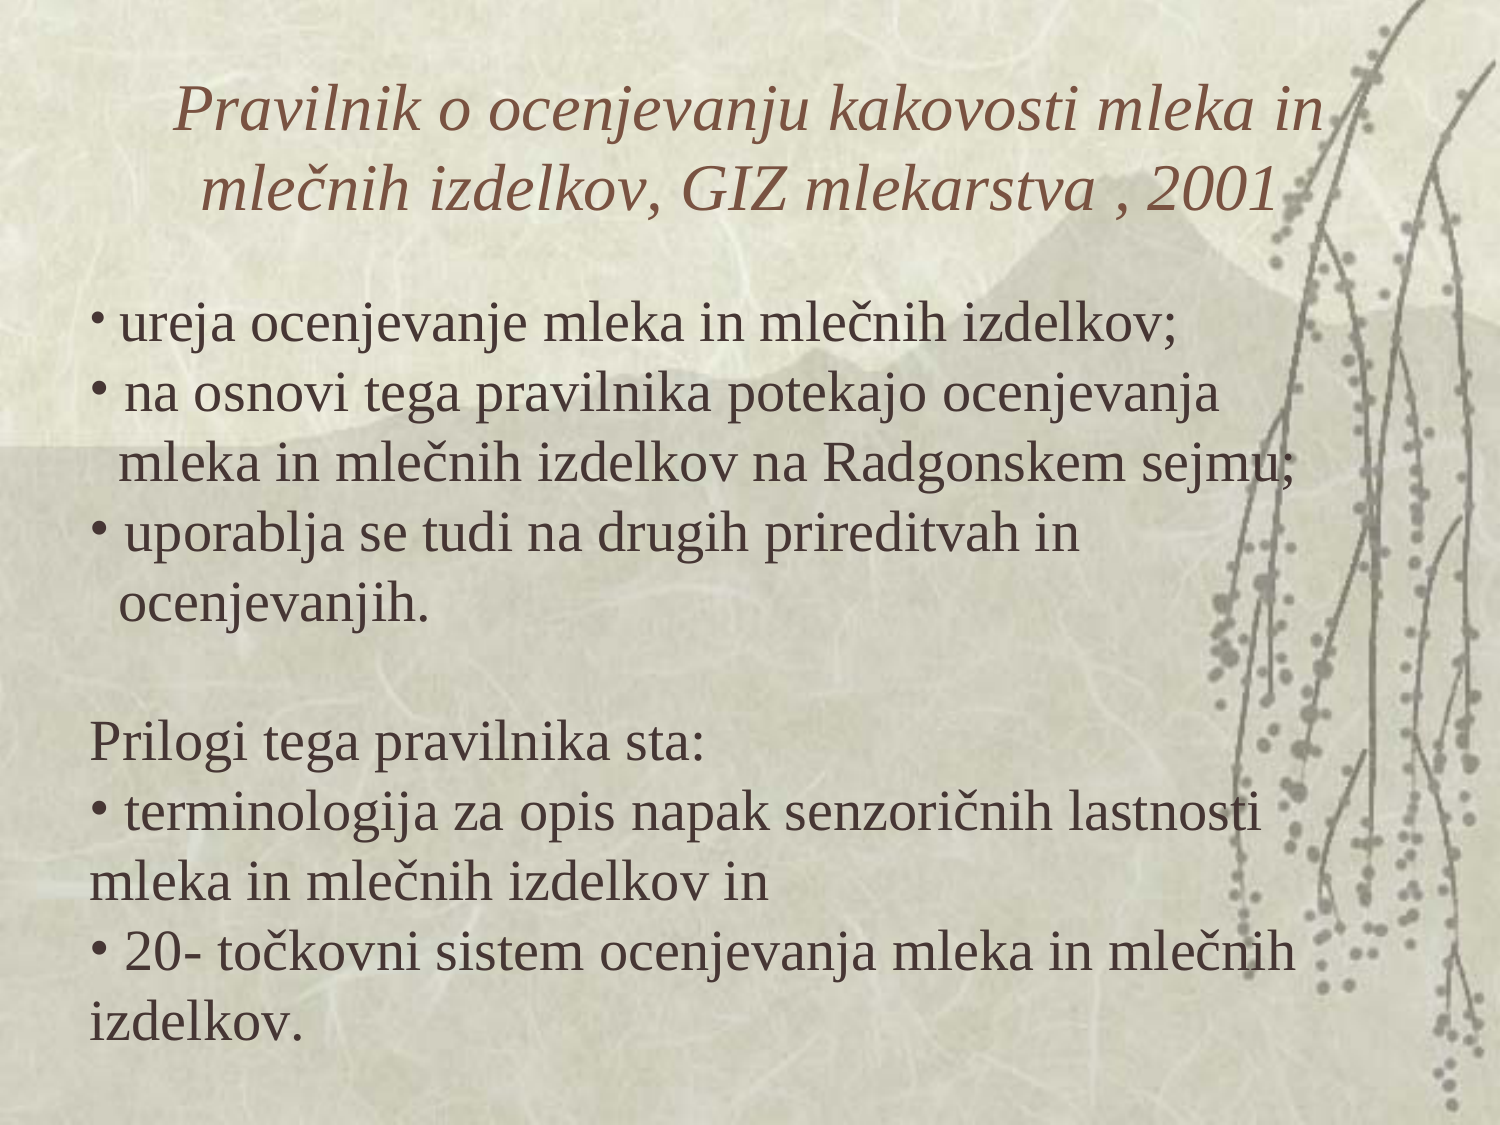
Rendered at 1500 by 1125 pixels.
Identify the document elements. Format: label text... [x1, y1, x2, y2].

text_box ureja ocenjevanje mleka in mlečnih izdelkov; na osnovi tega pravilnika potekajo ocenjevanja mleka in mlečnih izdelkov na Radgonskem sejmu; uporablja se tudi na drugih prireditvah in ocenjevanjih. Prilogi tega pravilnika sta: terminologija za opis napak senzoričnih lastnosti mleka in mlečnih izdelkov in 20- točkovni sistem ocenjevanja mleka in mlečnih izdelkov. [74, 275, 1401, 1061]
title Pravilnik o ocenjevanju kakovosti mleka in mlečnih izdelkov, GIZ mlekarstva , 2001 [112, 49, 1388, 238]
picture [0, 0, 1500, 1125]
